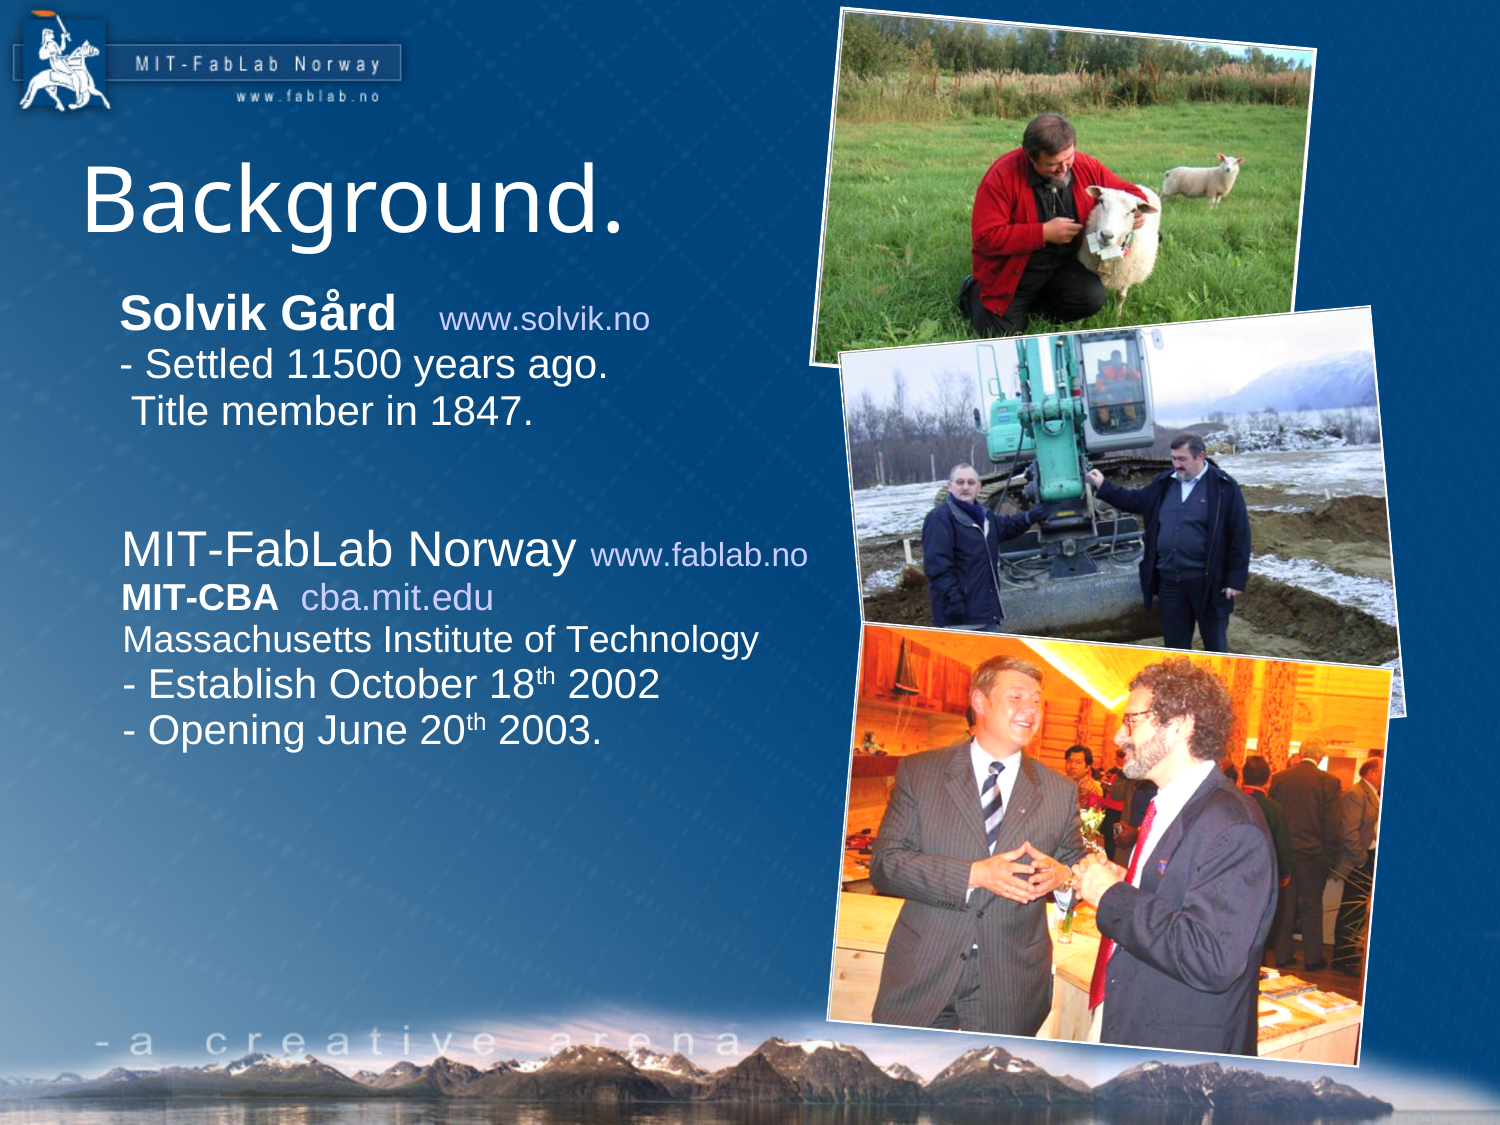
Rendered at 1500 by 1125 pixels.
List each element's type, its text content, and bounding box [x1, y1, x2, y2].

text_box MIT-FabLab Norway www.fablab.no MIT-CBA cba.mit.edu Massachusetts Institute of Technology - Establish October 18th 2002 - Opening June 20th 2003. [32, 513, 975, 767]
text_box Solvik Gård www.solvik.no - Settled 11500 years ago. Title member in 1847. [29, 277, 798, 461]
title Background. [64, 140, 1388, 268]
picture [0, 0, 1500, 1125]
